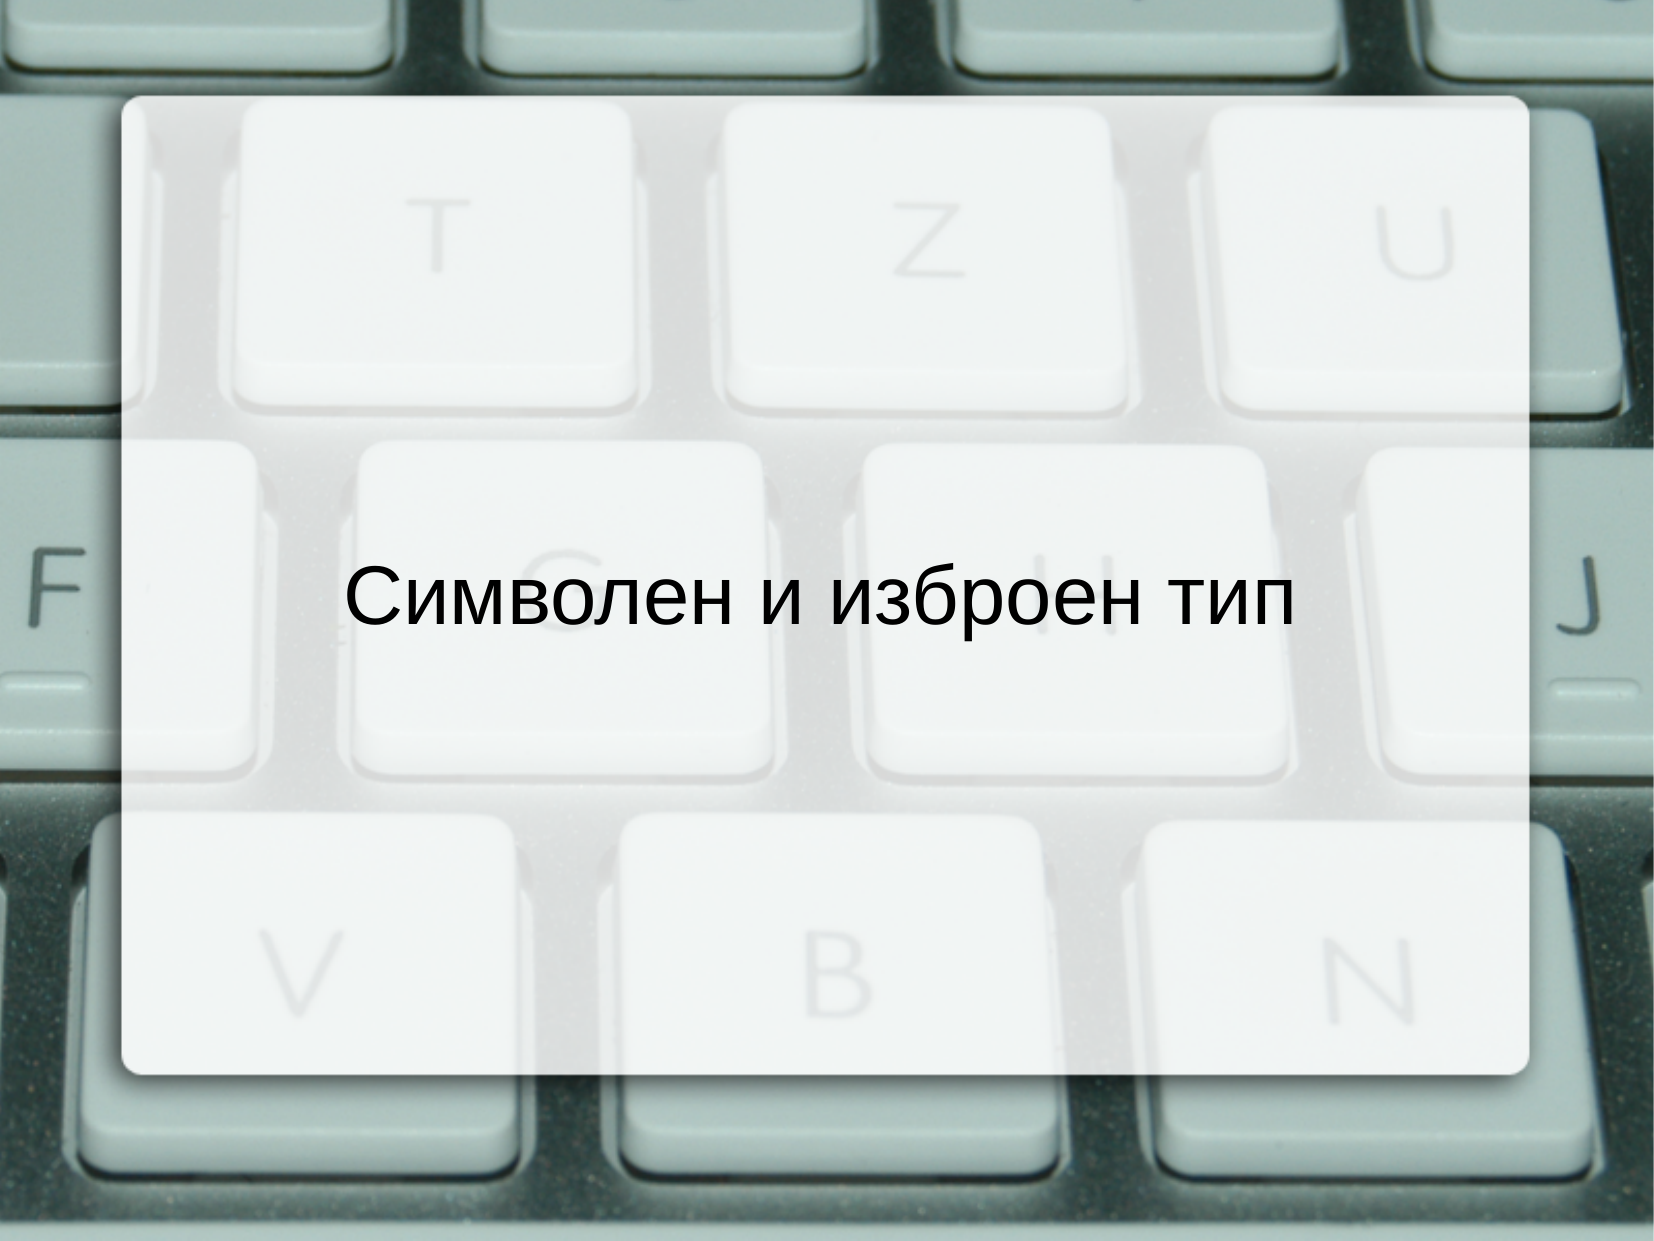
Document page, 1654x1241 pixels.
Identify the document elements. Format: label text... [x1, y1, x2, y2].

subtitle Символен и изброен тип [135, 117, 1506, 1074]
picture [0, 0, 1654, 1241]
